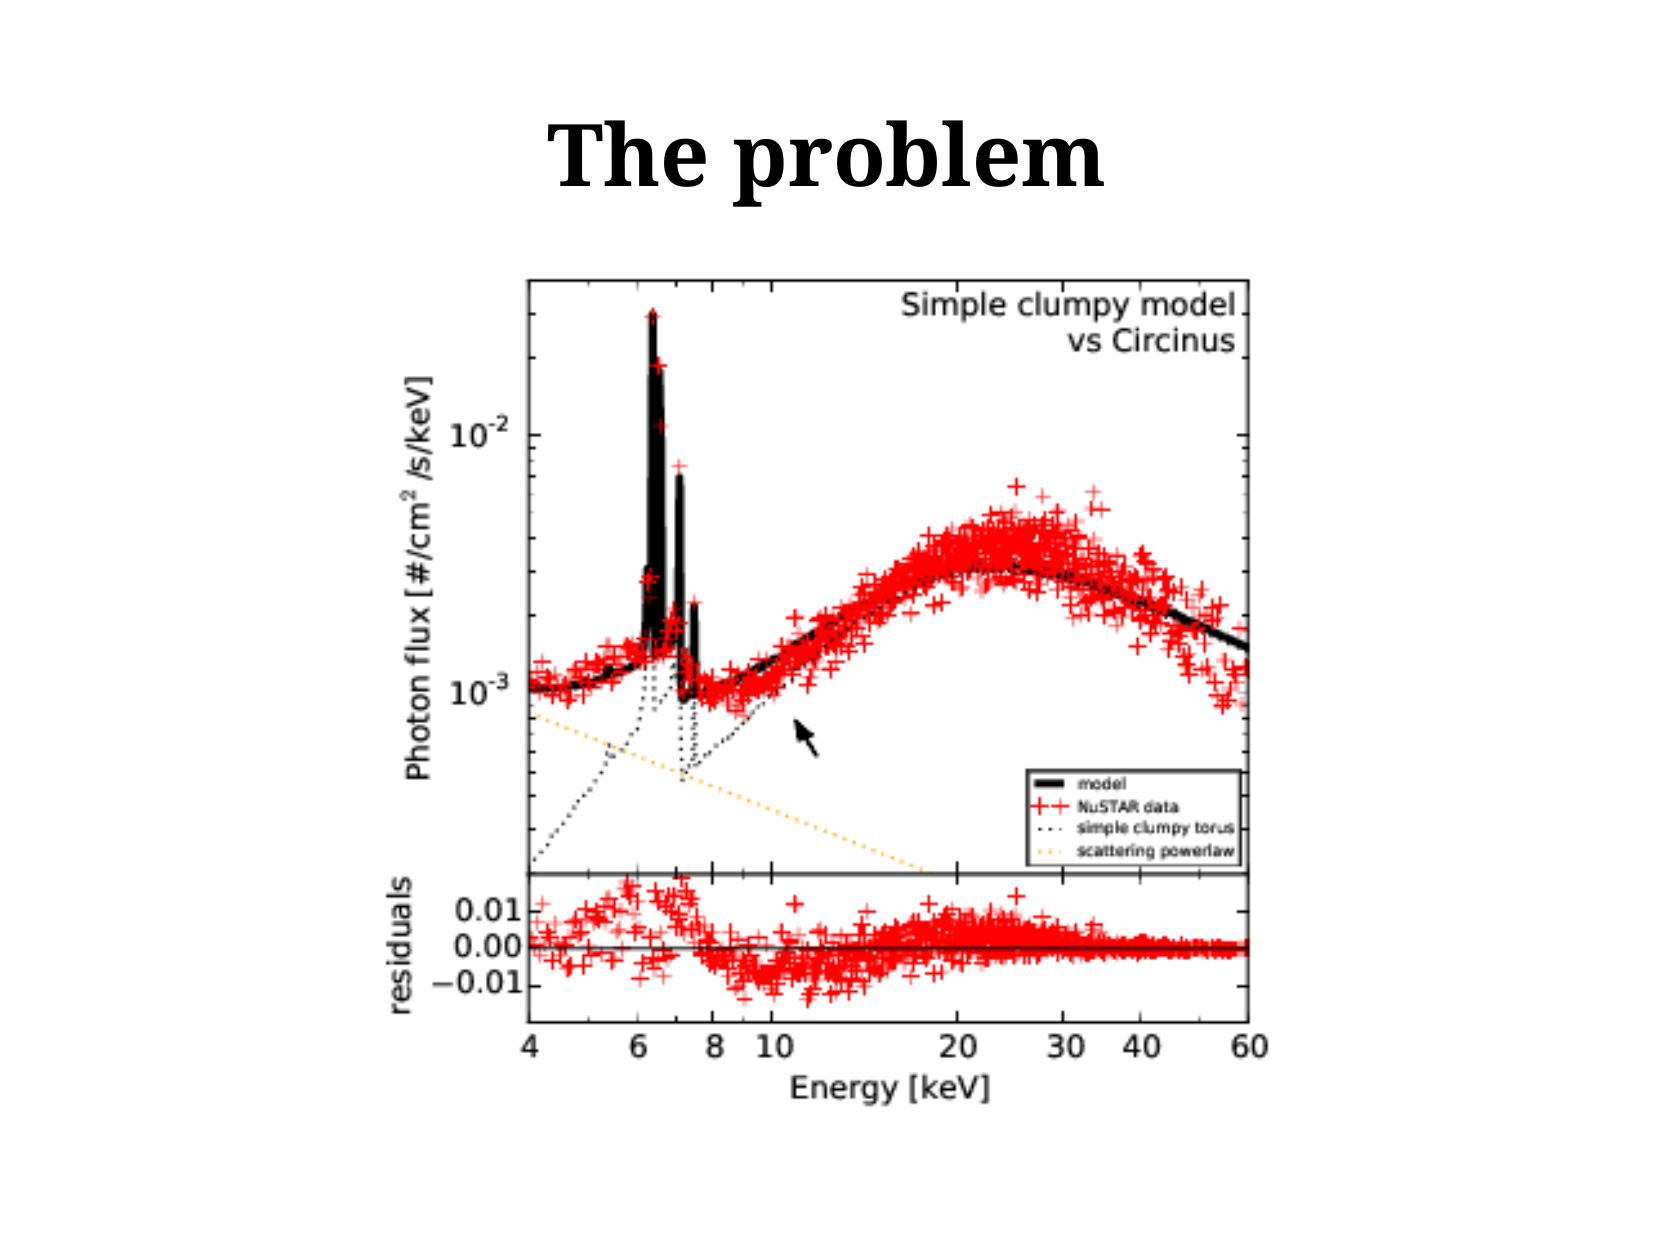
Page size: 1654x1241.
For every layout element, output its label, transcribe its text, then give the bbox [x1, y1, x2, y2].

title The problem [82, 49, 1571, 257]
picture [369, 262, 1284, 1126]
